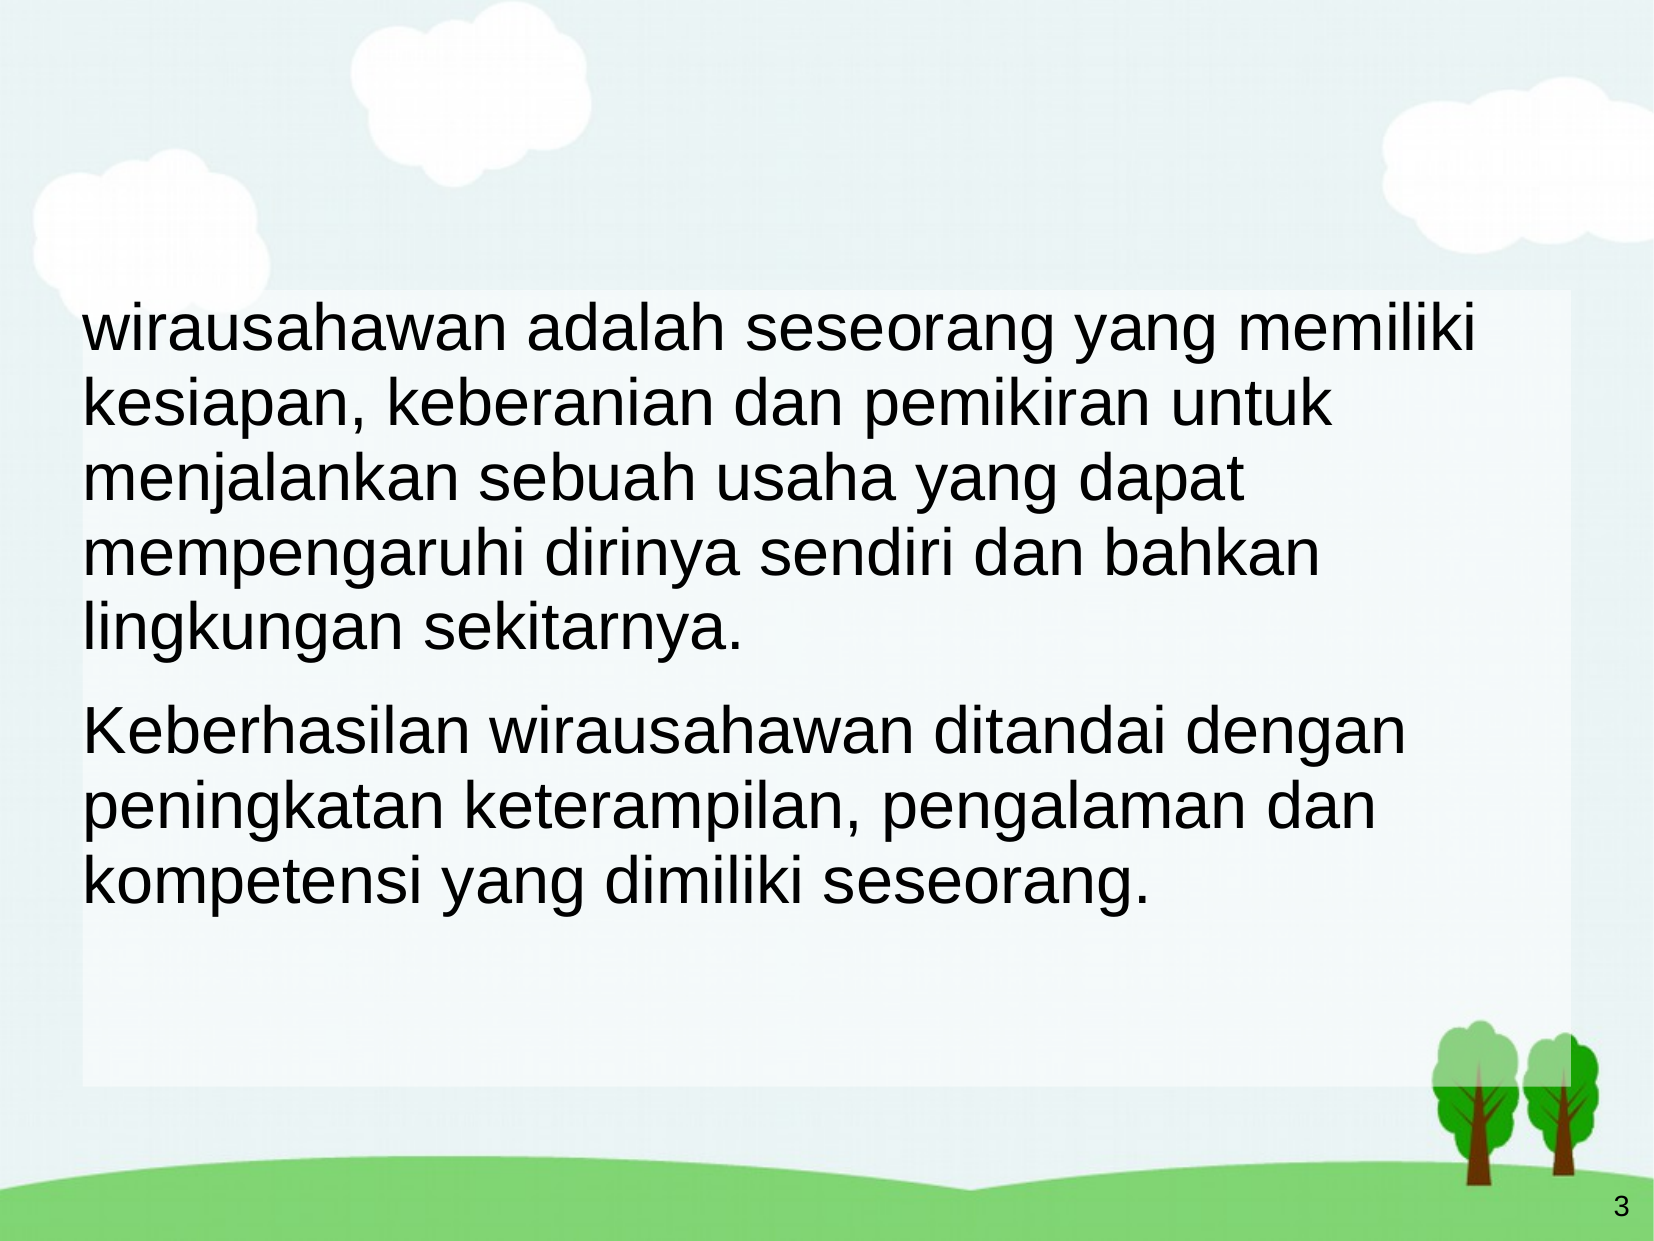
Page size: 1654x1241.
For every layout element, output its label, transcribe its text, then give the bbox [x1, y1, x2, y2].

list wirausahawan adalah seseorang yang memiliki kesiapan, keberanian dan pemikiran untuk menjalankan sebuah usaha yang dapat mempengaruhi dirinya sendiri dan bahkan lingkungan sekitarnya. Keberhasilan wirausahawan ditandai dengan peningkatan keterampilan, pengalaman dan kompetensi yang dimiliki seseorang. [82, 290, 1571, 1087]
picture [0, 0, 1654, 1241]
